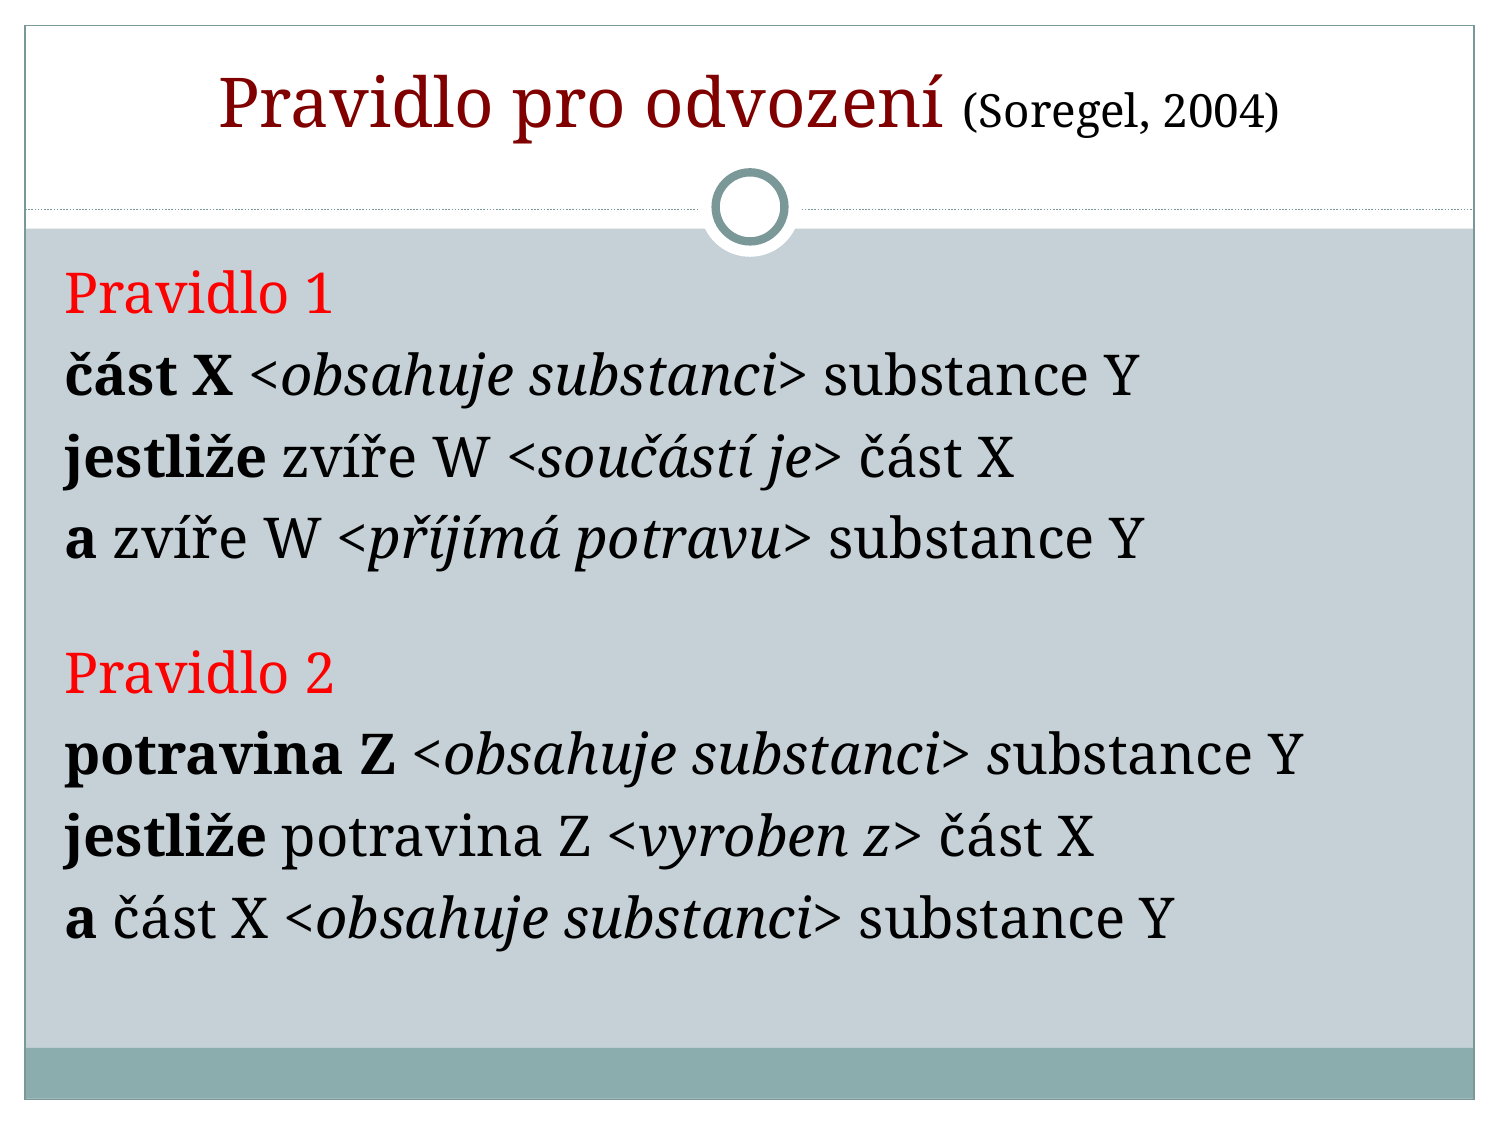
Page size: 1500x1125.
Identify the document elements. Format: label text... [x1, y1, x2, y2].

list Pravidlo 1 část X <obsahuje substanci> substance Y jestliže zvíře W <součástí je> část X a zvíře W <příjímá potravu> substance Y Pravidlo 2 potravina Z <obsahuje substanci> substance Y jestliže potravina Z <vyroben z> část X a část X <obsahuje substanci> substance Y [49, 249, 1450, 1020]
title Pravidlo pro odvození (Soregel, 2004) [49, 29, 1450, 170]
